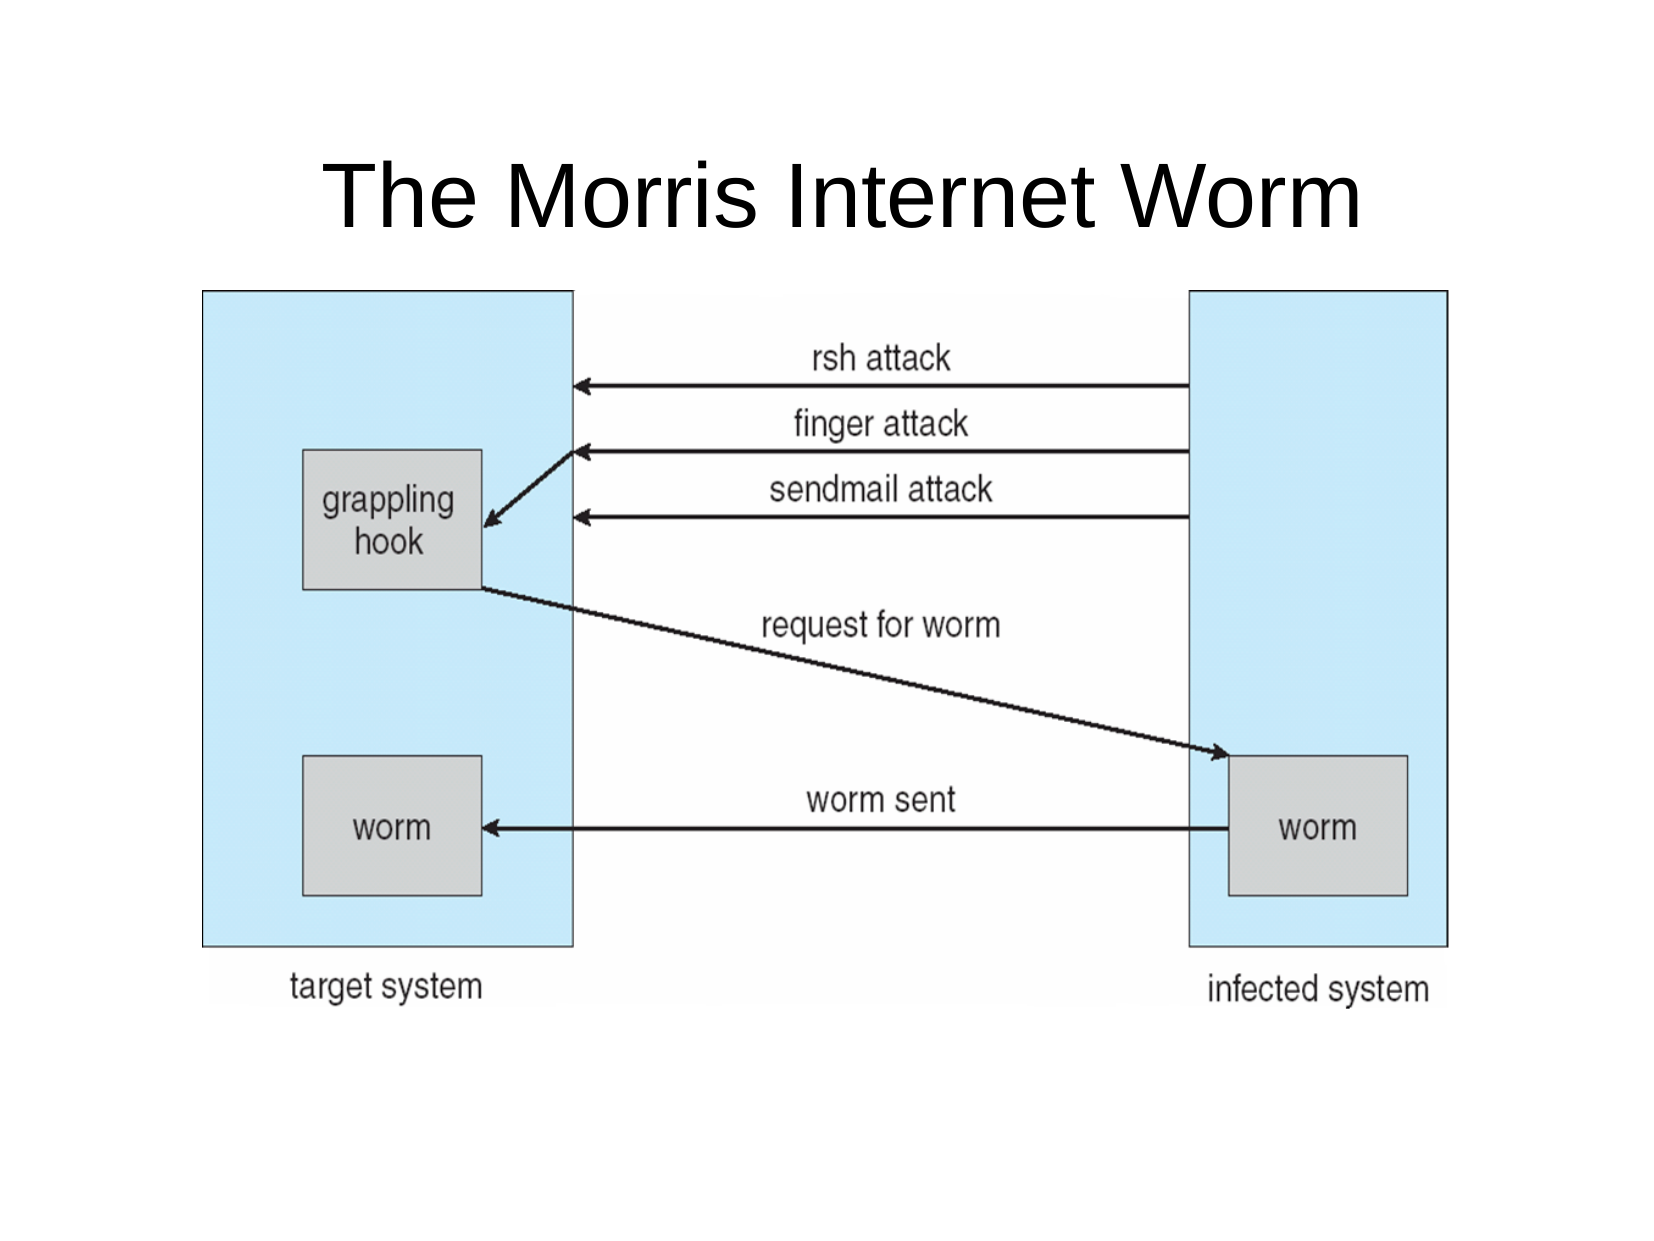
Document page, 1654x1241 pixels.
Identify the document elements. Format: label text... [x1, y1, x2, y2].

title The Morris Internet Worm [82, 49, 1571, 257]
picture [202, 290, 1451, 1010]
